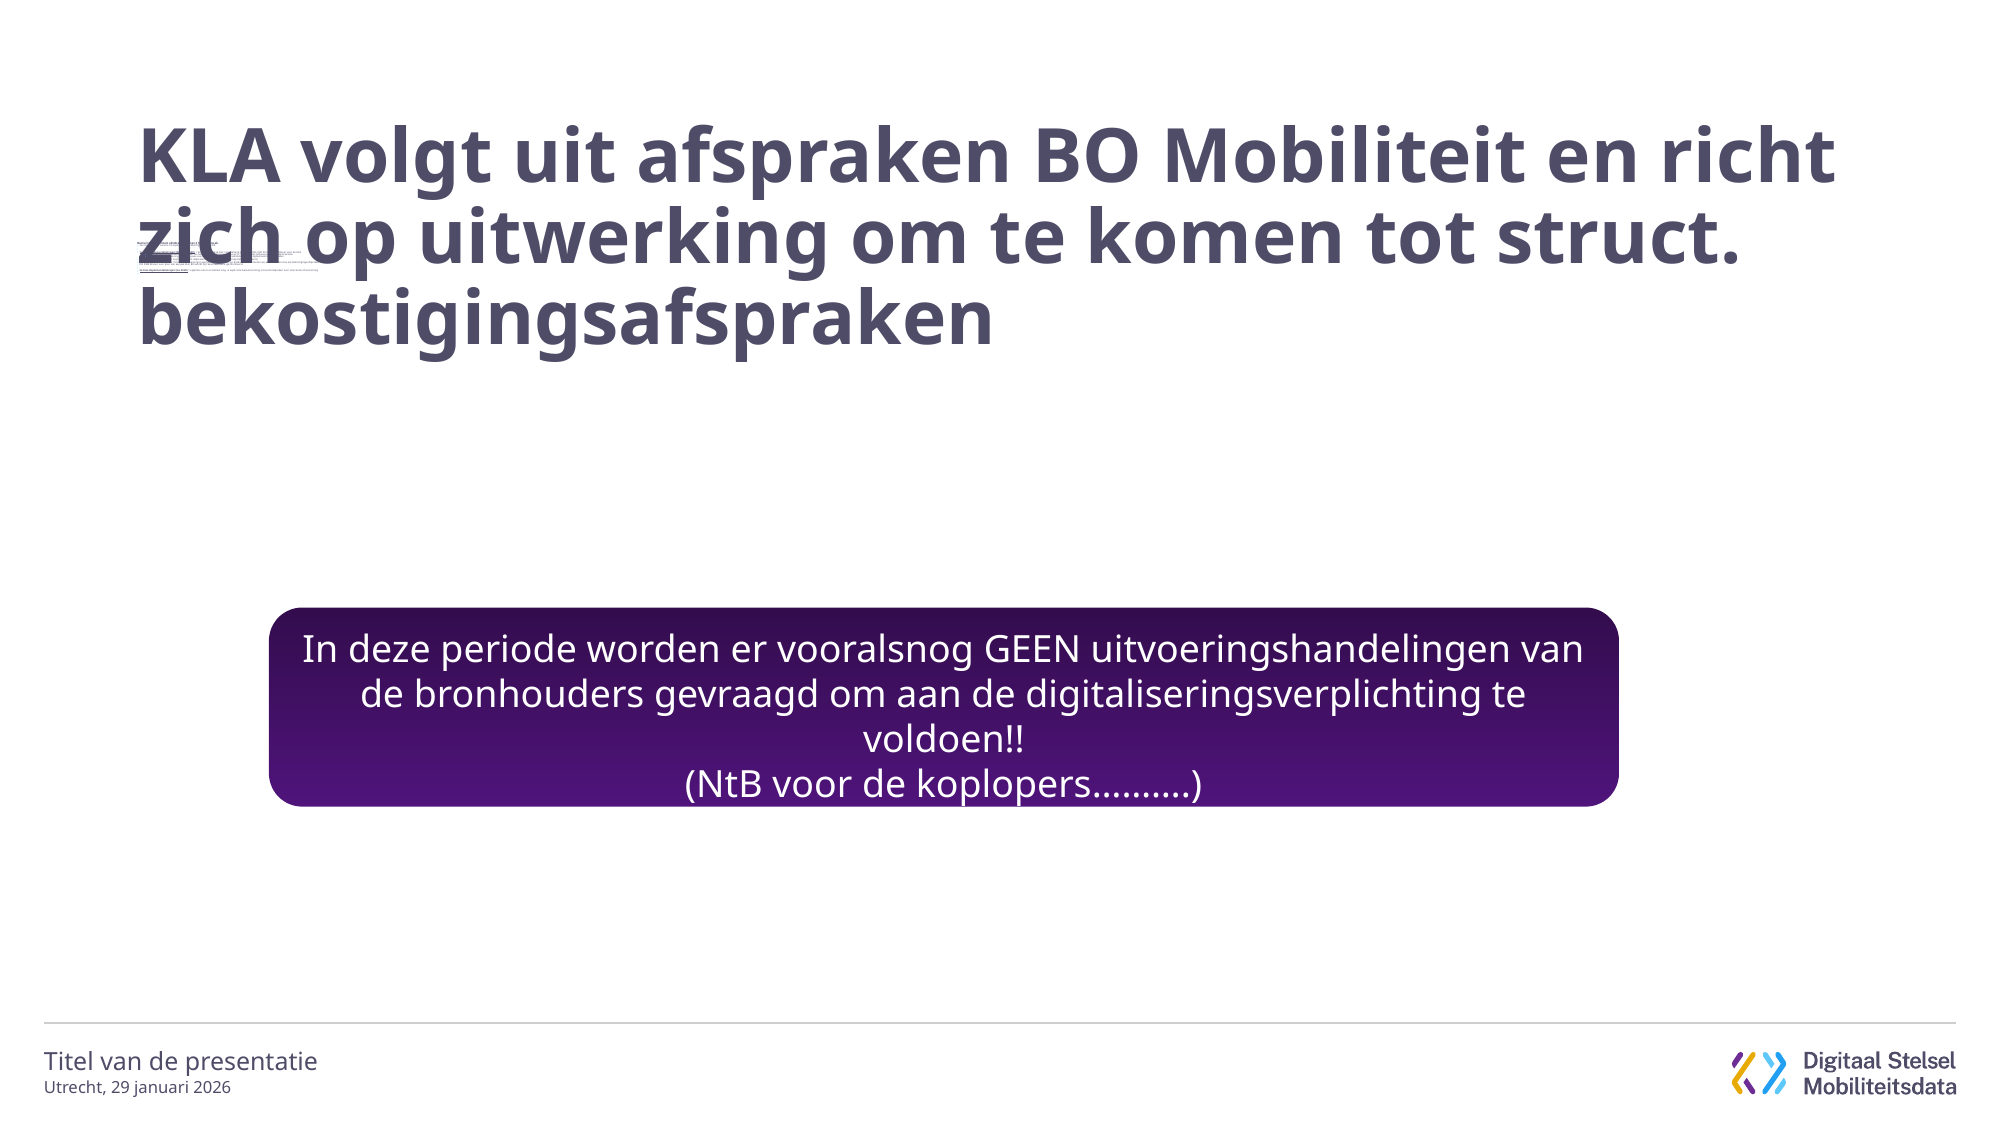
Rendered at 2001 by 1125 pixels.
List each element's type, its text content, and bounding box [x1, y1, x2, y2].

list Besluit BO Mobiliteit oktober 2025 met 2 fasen aanpak. Verslag UDO tbv zuivere transponering ITS-Richtlijn vastgesteld 1e fase implementatietraject (2026 tm 2028) = koplopersaanpak met taakstellend budget. IenW stelt 50 mln beschikbaar voor de KLA: €35 miljoen voor de ontwikkeling en beheer van landelijke uitvoeringsorganisaties en ICT-systemen ten behoeve van de ITS implementatie; €15 miljoen ter ondersteuning van de opgaven voor decentrale overheden om mobiliteitsinformatie digitaal beschikbaar te maken. Centrale werkgroep (rijk en regio) werkt aan implementatiestappen (= werkgroep KLA incl trekkers) Monitoring en evaluatie tbv inzicht in aanpassingen werkprocessen, kosten en baten  wat moeten we weten om structurele bekostigingsafspraken te maken? DO DSM besluit over plan van aanpak KLA, BO wordt bij tussenevaluatie geinformeerd. 2e fase implementatietraject (na 2028)= algehele uitrol en beheersing  expliciete besluitvorming inclusief afspraken over structurele financiering. [137, 290, 1944, 925]
text_box Utrecht, 29 januari 2026 [43, 1073, 494, 1100]
title KLA volgt uit afspraken BO Mobiliteit en richt zich op uitwerking om te komen tot struct. bekostigingsafspraken [137, 140, 1961, 217]
text_box Titel van de presentatie [43, 1044, 1001, 1072]
text_box In deze periode worden er vooralsnog GEEN uitvoeringshandelingen van de bronhouders gevraagd om aan de digitaliseringsverplichting te voldoen!! (NtB voor de koplopers……….) [268, 607, 1619, 807]
